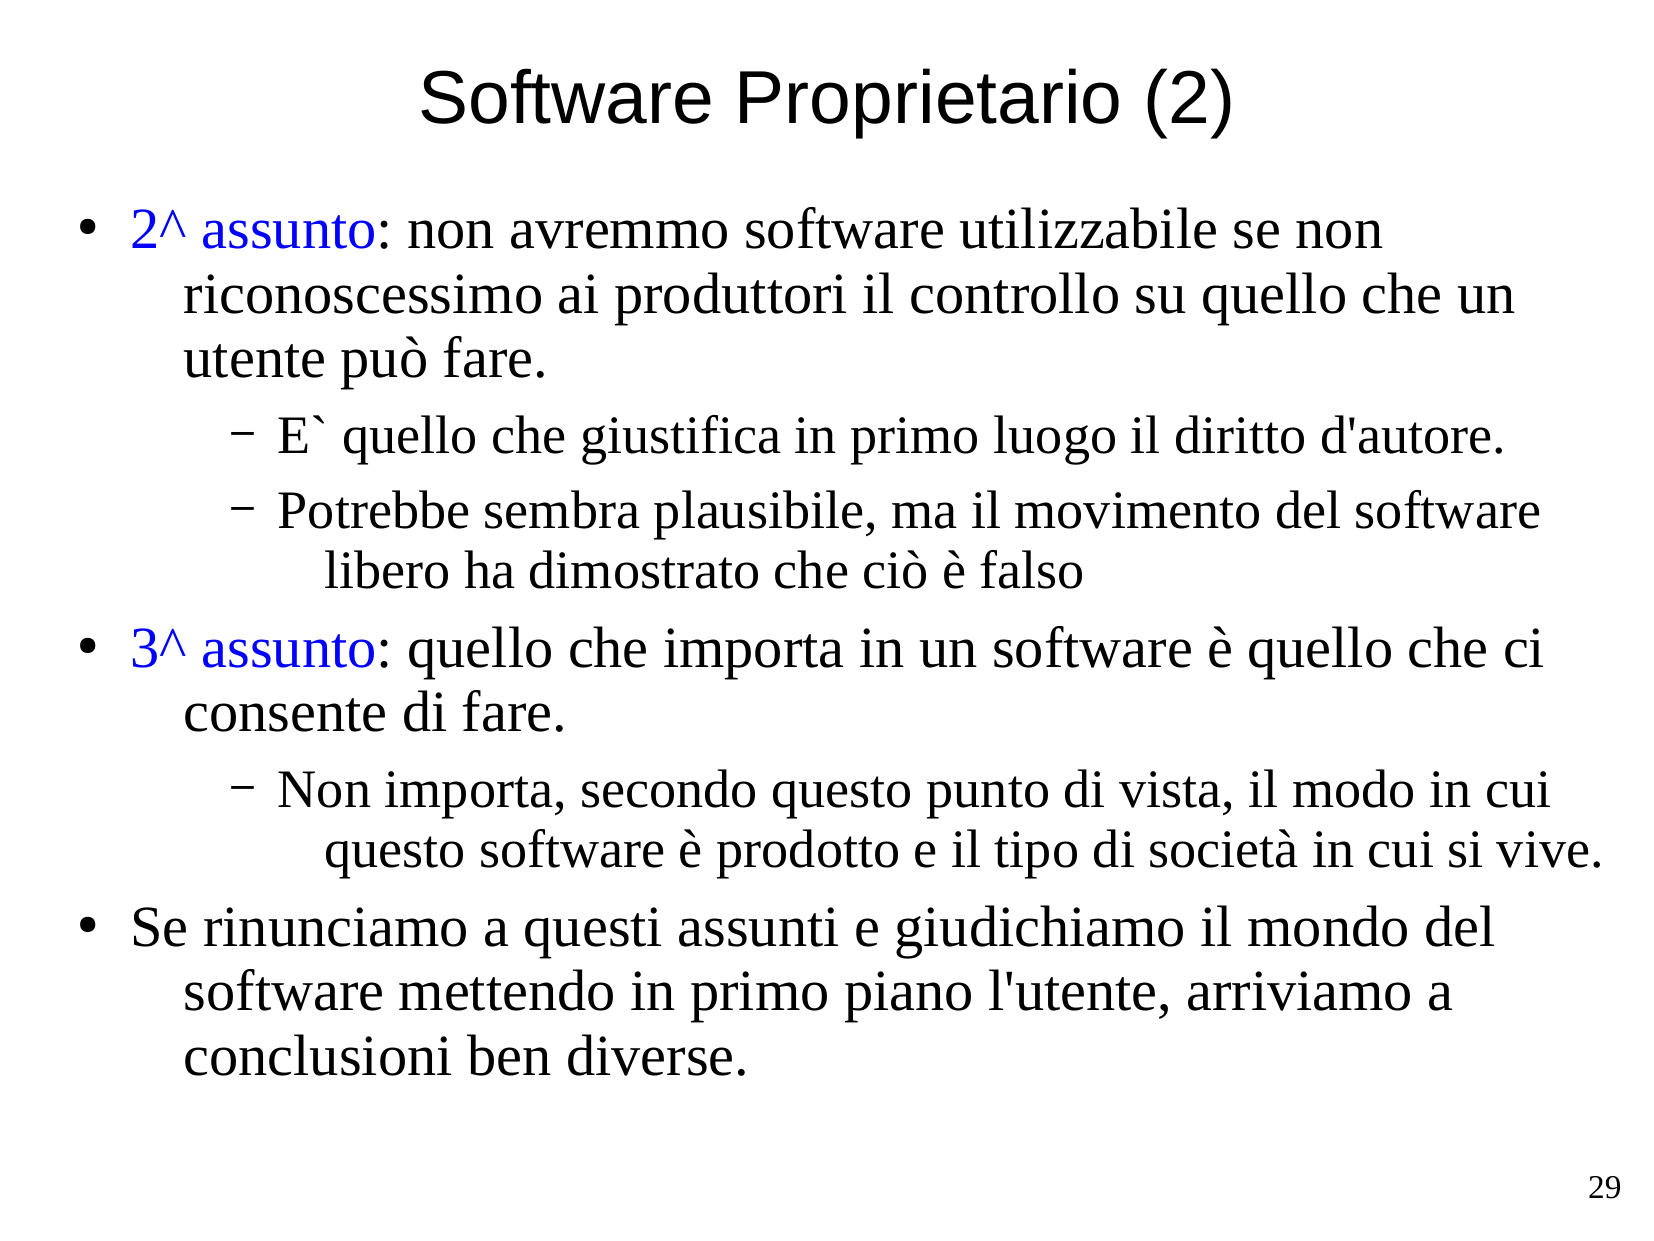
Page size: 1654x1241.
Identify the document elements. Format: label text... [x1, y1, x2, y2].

list 2^ assunto: non avremmo software utilizzabile se non riconoscessimo ai produttori il controllo su quello che un utente può fare. E` quello che giustifica in primo luogo il diritto d'autore. Potrebbe sembra plausibile, ma il movimento del software libero ha dimostrato che ciò è falso 3^ assunto: quello che importa in un software è quello che ci consente di fare. Non importa, secondo questo punto di vista, il modo in cui questo software è prodotto e il tipo di società in cui si vive. Se rinunciamo a questi assunti e giudichiamo il mondo del software mettendo in primo piano l'utente, arriviamo a conclusioni ben diverse. [42, 196, 1612, 1187]
title Software Proprietario (2) [37, 30, 1617, 166]
